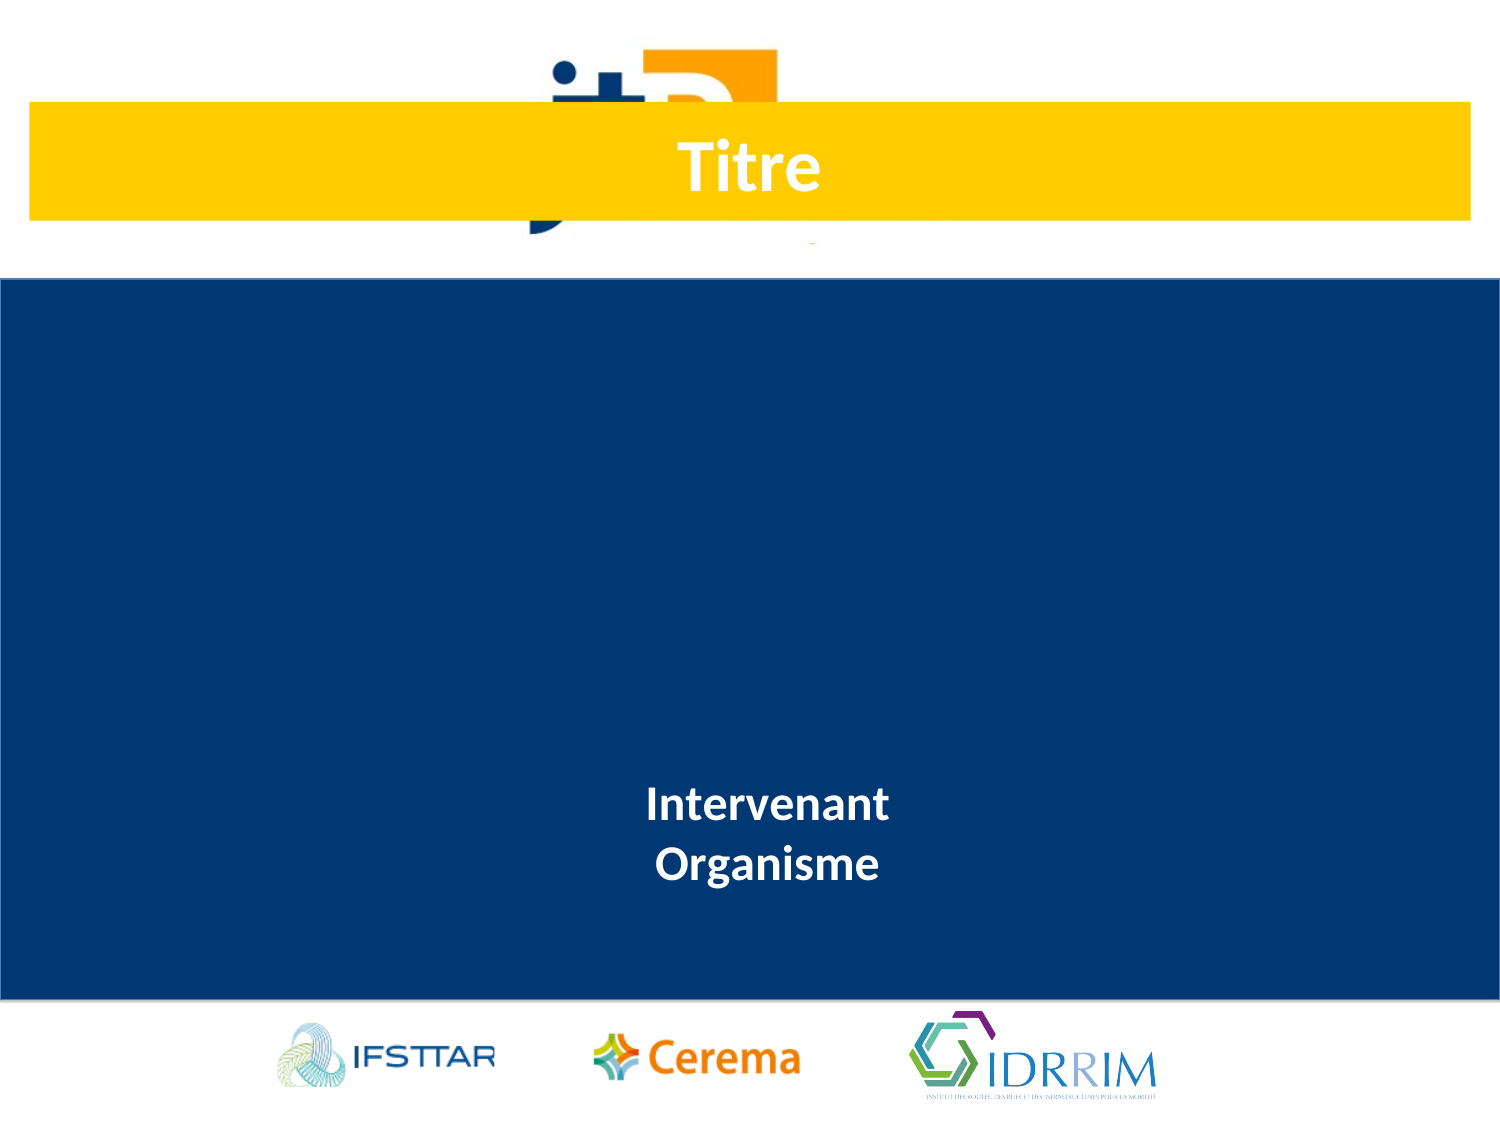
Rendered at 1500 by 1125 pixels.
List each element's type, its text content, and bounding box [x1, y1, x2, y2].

picture [503, 18, 997, 101]
picture [503, 221, 997, 264]
title Titre [29, 101, 1471, 221]
picture [909, 1011, 1156, 1100]
text_box Intervenant Organisme [171, 763, 1365, 899]
